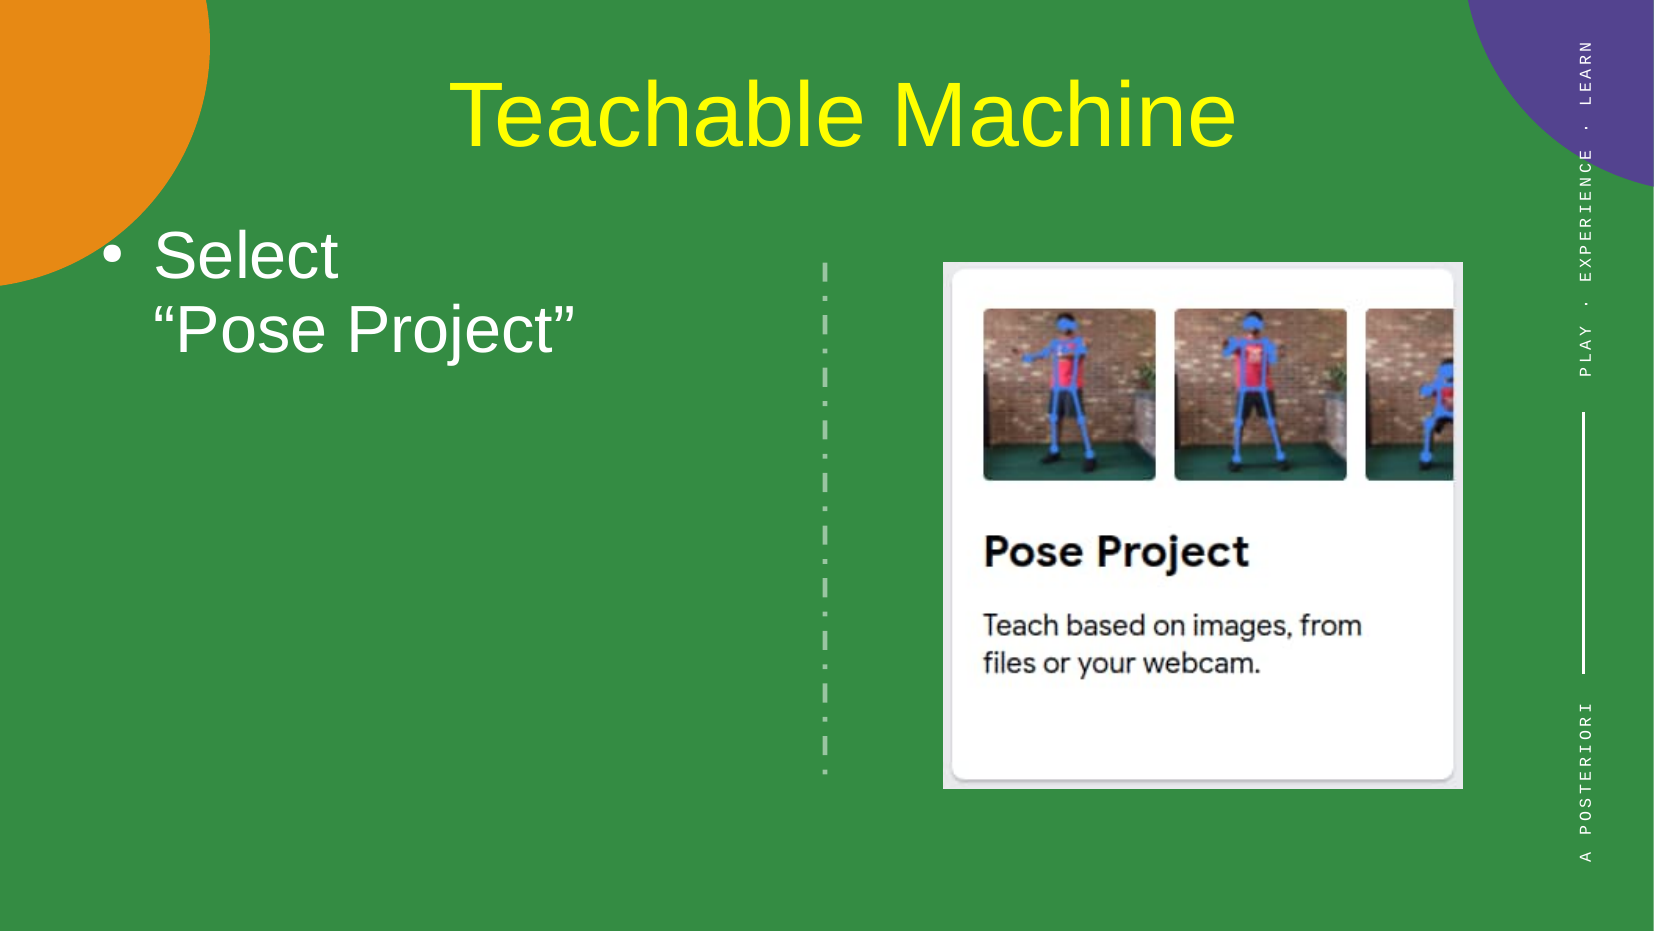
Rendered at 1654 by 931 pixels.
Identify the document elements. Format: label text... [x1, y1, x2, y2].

title Teachable Machine [187, 37, 1501, 193]
picture [943, 262, 1463, 789]
list Select “Pose Project” [82, 217, 788, 758]
